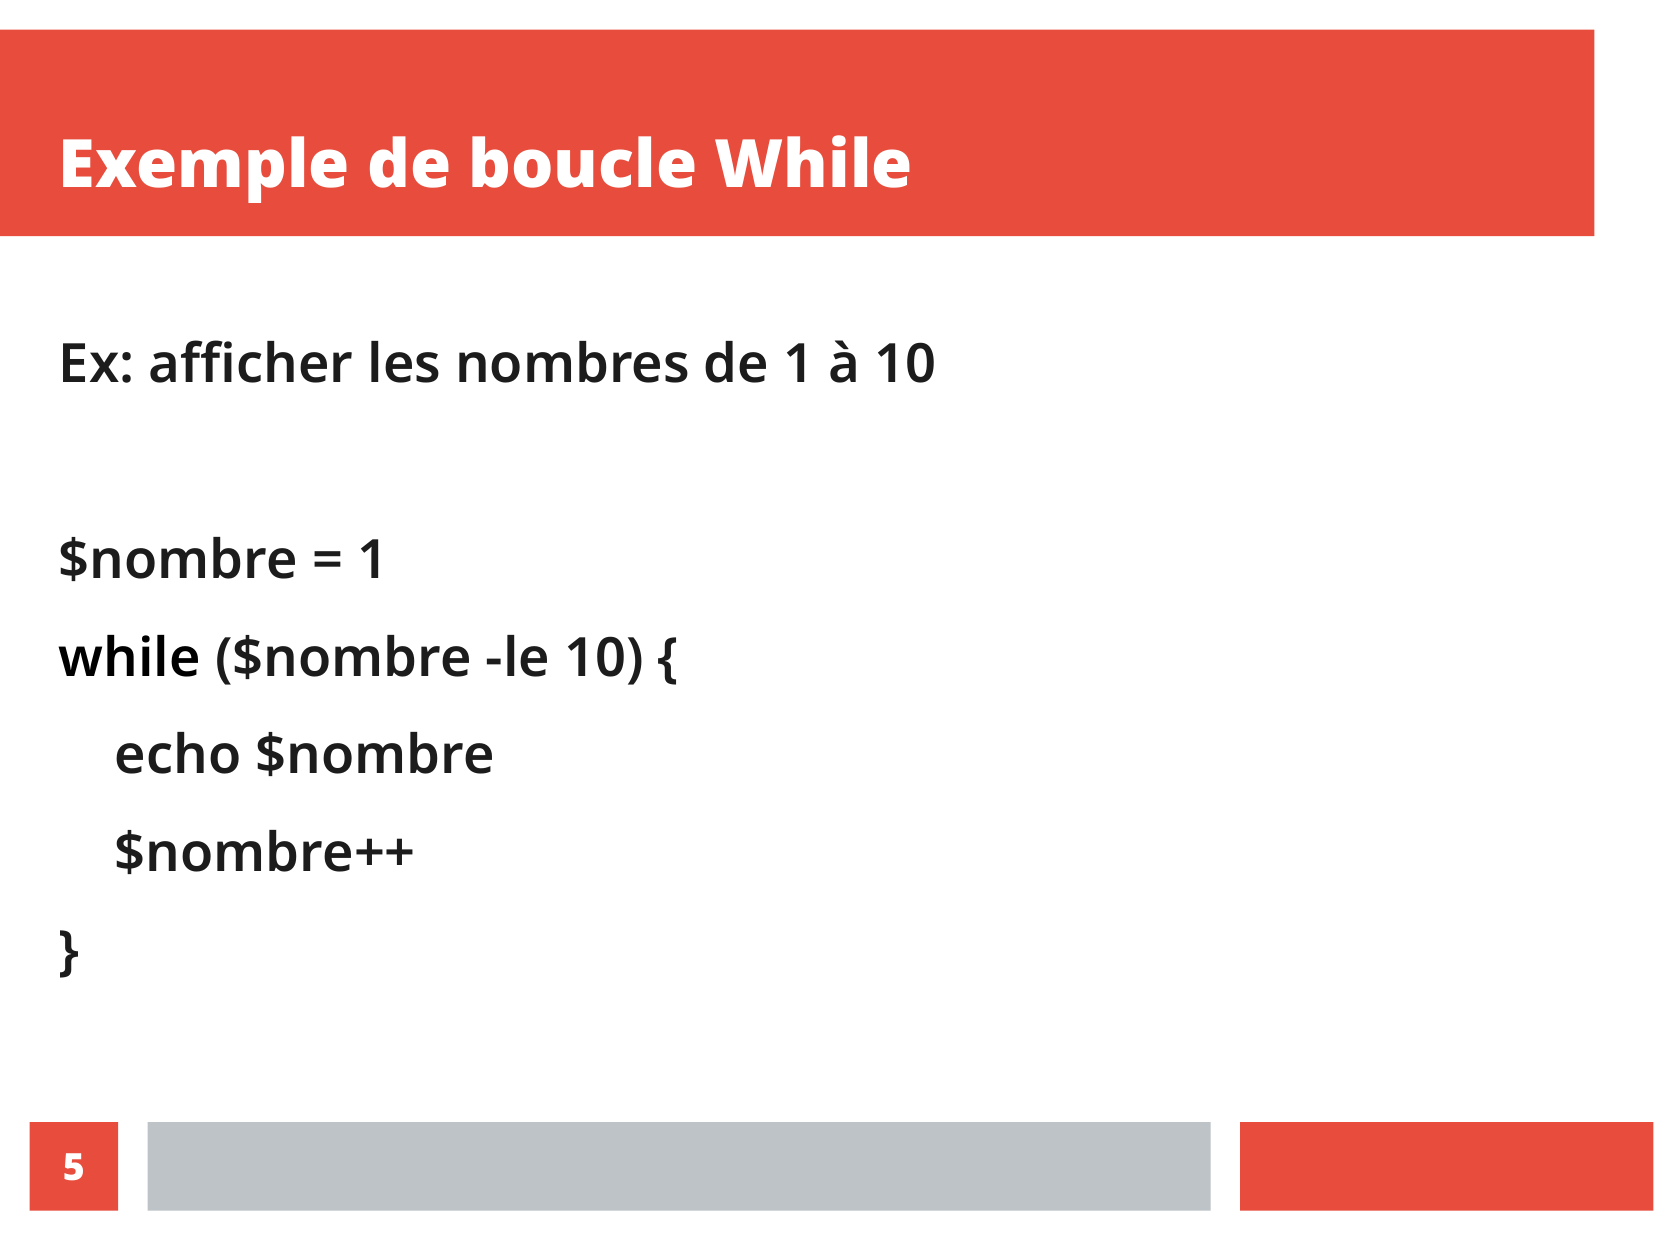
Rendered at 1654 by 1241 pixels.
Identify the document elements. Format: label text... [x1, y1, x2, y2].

title Exemple de boucle While [59, 59, 1595, 207]
list Ex: afficher les nombres de 1 à 10 $nombre = 1 while ($nombre -le 10) { echo $nombre $nombre++ } [59, 324, 1565, 1093]
